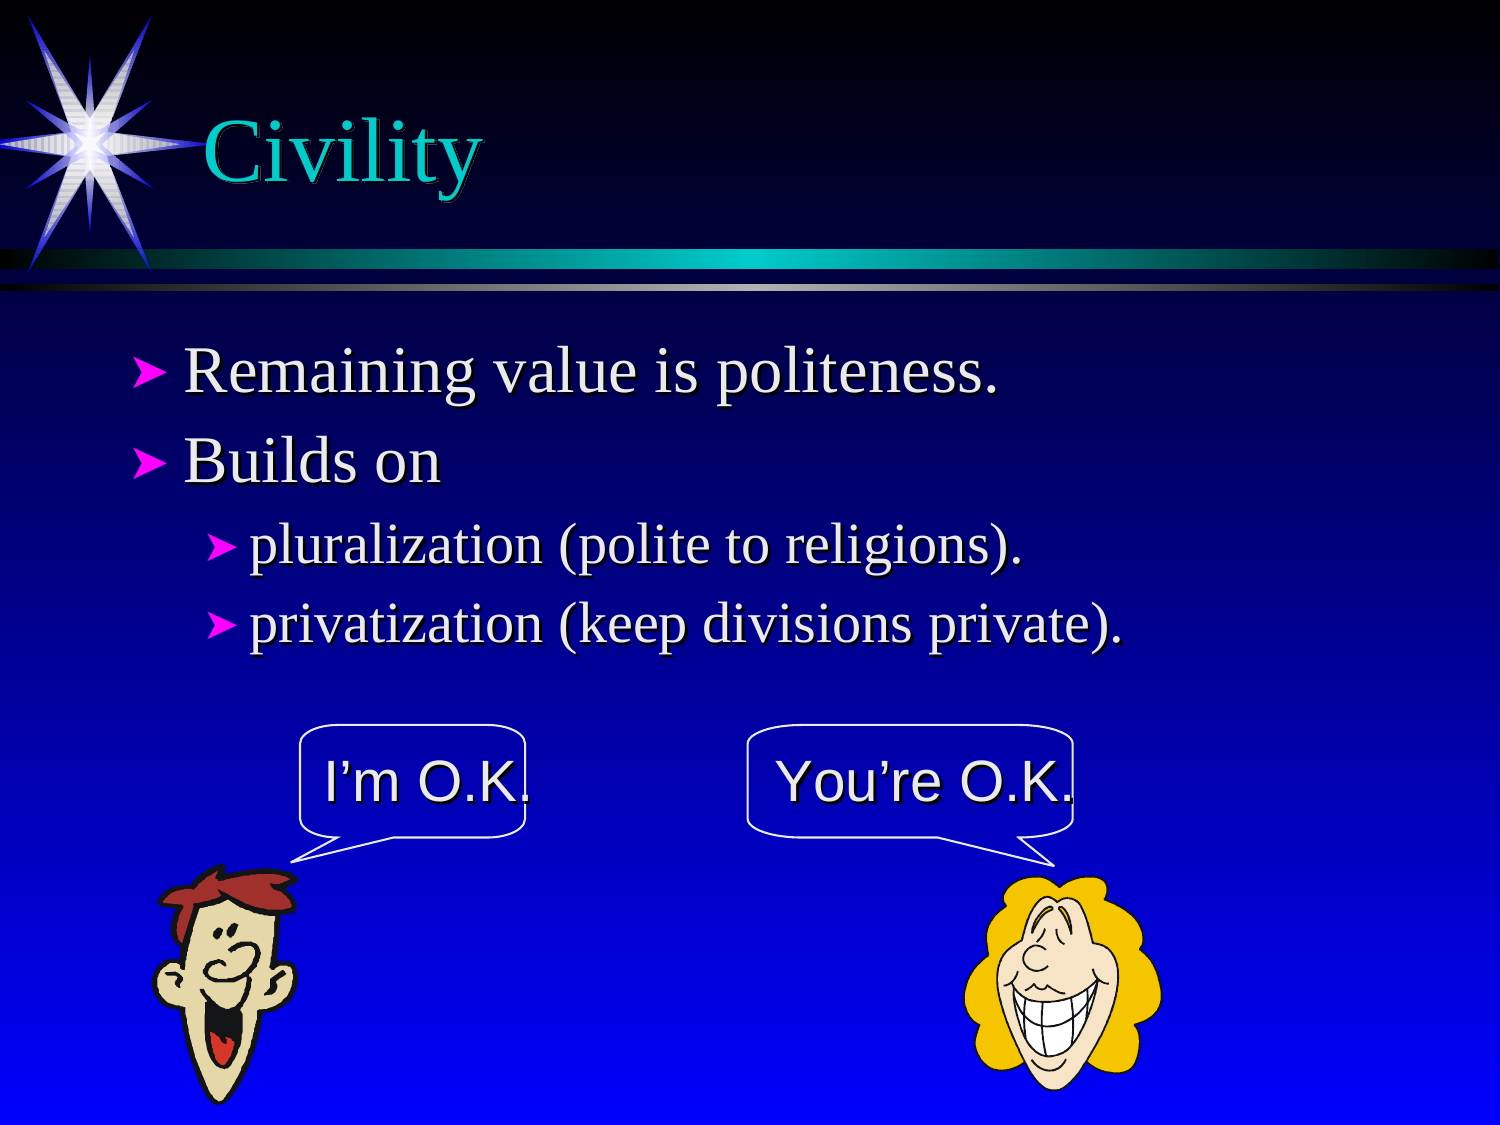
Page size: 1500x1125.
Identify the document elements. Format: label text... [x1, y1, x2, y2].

picture [150, 862, 300, 1108]
text_box you [40, 233, 52, 239]
picture [962, 875, 1164, 1092]
list Remaining value is politeness. Builds on pluralization (polite to religions). privatization (keep divisions private). [112, 324, 1388, 1001]
text_box I’m O.K. [290, 724, 526, 863]
text_box You’re O.K. [747, 724, 1073, 867]
title Civility [187, 56, 1463, 244]
text_box you [127, 233, 139, 239]
